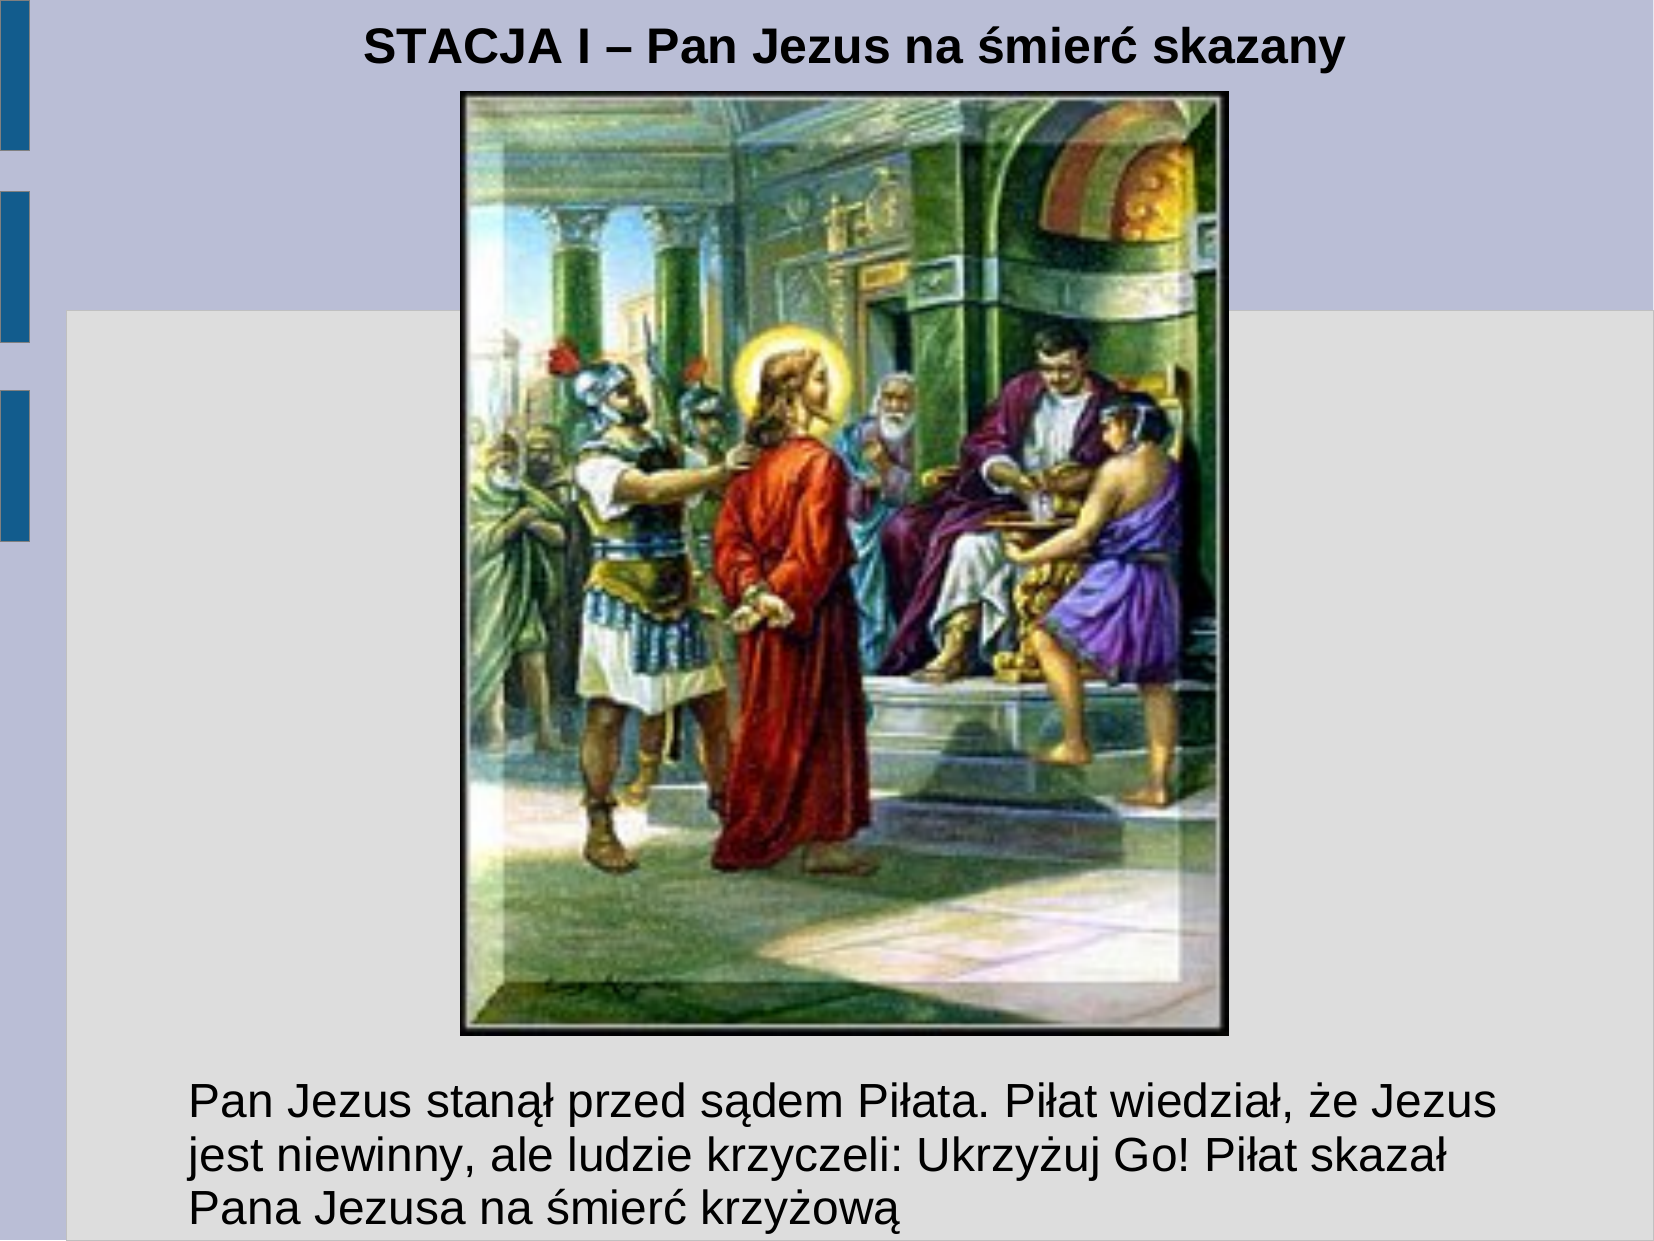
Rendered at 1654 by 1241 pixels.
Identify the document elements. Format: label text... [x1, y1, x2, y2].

list STACJA I – Pan Jezus na śmierć skazany Pan Jezus stanął przed sądem Piłata. Piłat wiedział, że Jezus jest niewinny, ale ludzie krzyczeli: Ukrzyżuj Go! Piłat skazał Pana Jezusa na śmierć krzyżową [118, 18, 1522, 1241]
picture [460, 91, 1229, 1037]
